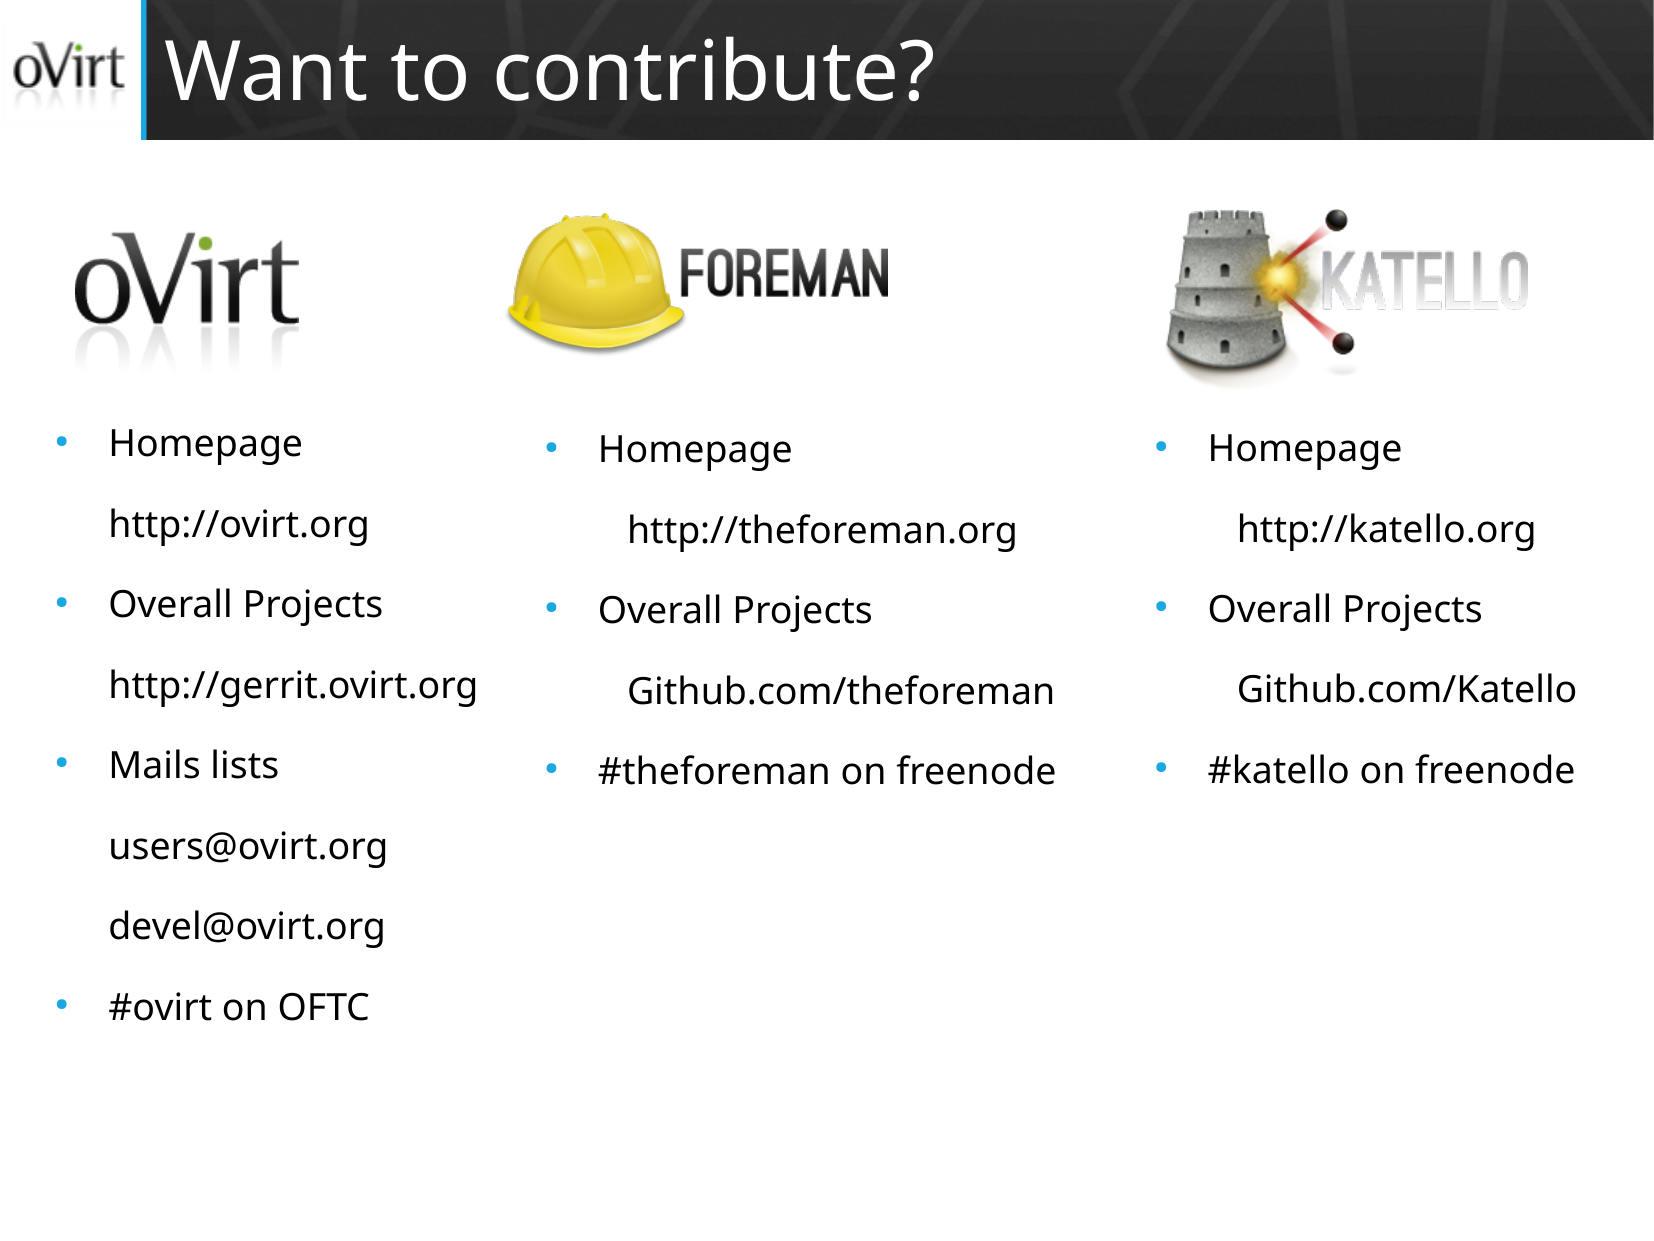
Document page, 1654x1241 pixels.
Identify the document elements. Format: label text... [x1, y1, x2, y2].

list Homepage http://ovirt.org Overall Projects http://gerrit.ovirt.org Mails lists users@ovirt.org devel@ovirt.org #ovirt on OFTC [37, 416, 526, 1044]
list Homepage http://katello.org Overall Projects Github.com/Katello #katello on freenode [1136, 421, 1654, 1241]
picture [1164, 209, 1528, 391]
picture [503, 213, 888, 358]
title Want to contribute? [164, 18, 1653, 119]
list Homepage http://theforeman.org Overall Projects Github.com/theforeman #theforeman on freenode [527, 422, 1136, 1241]
picture [0, 0, 1654, 140]
picture [75, 224, 299, 374]
